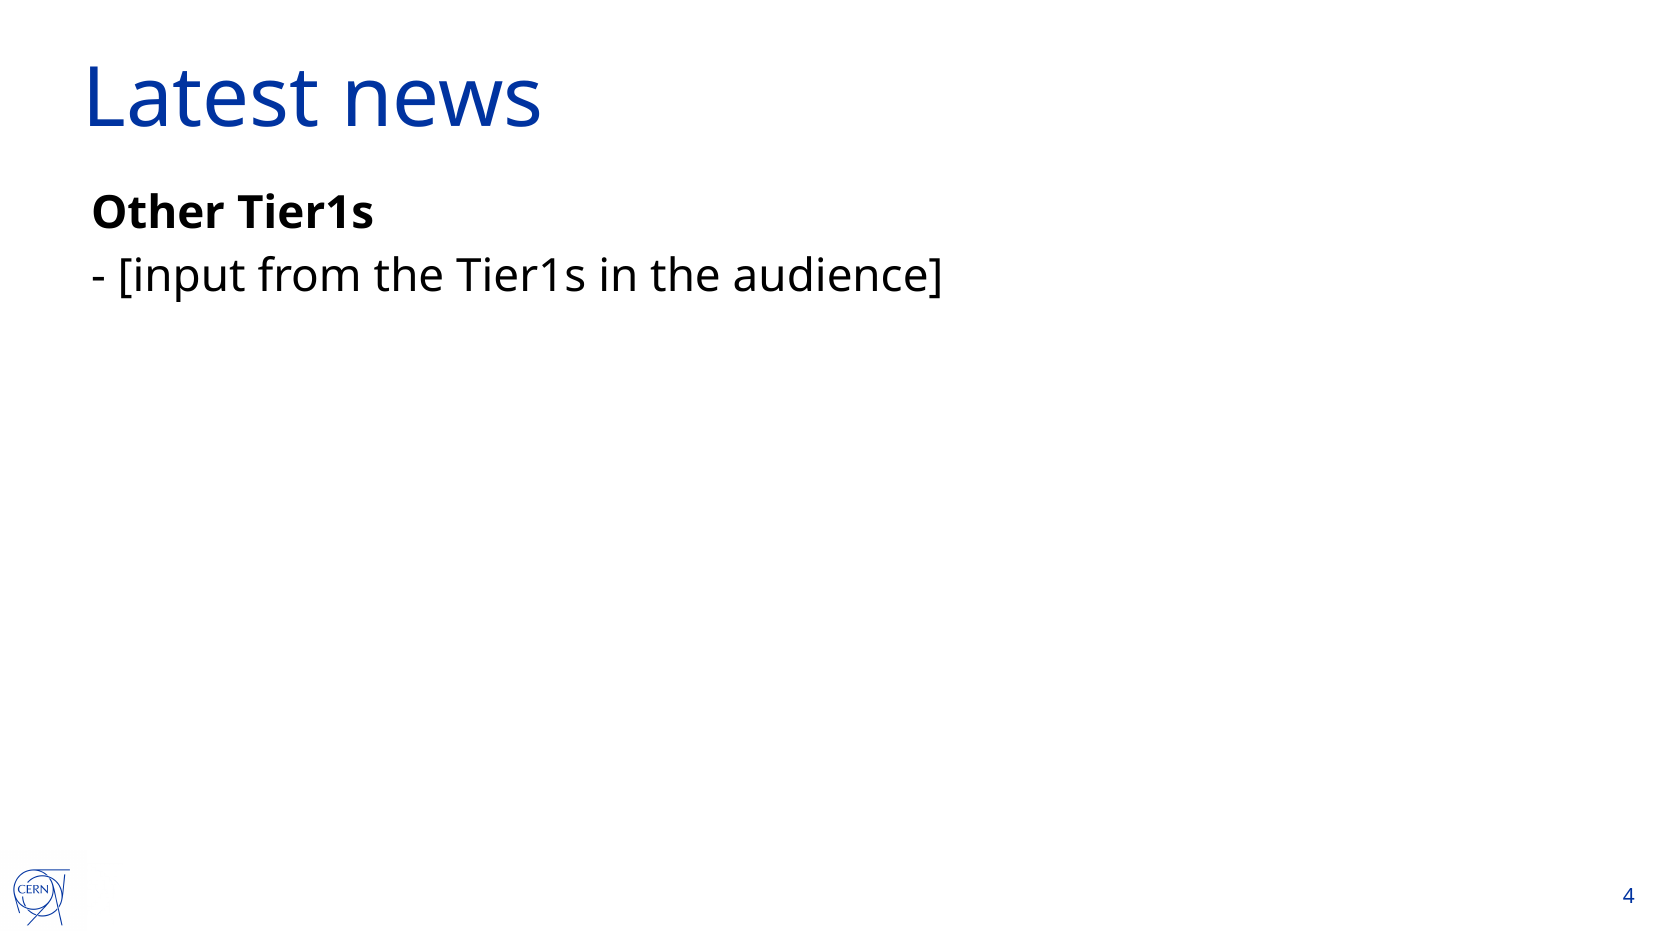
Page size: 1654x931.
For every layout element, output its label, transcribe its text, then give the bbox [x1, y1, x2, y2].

picture [0, 850, 76, 931]
title Latest news [82, 37, 1571, 193]
text_box Other Tier1s - [input from the Tier1s in the audience] [76, 172, 1601, 931]
